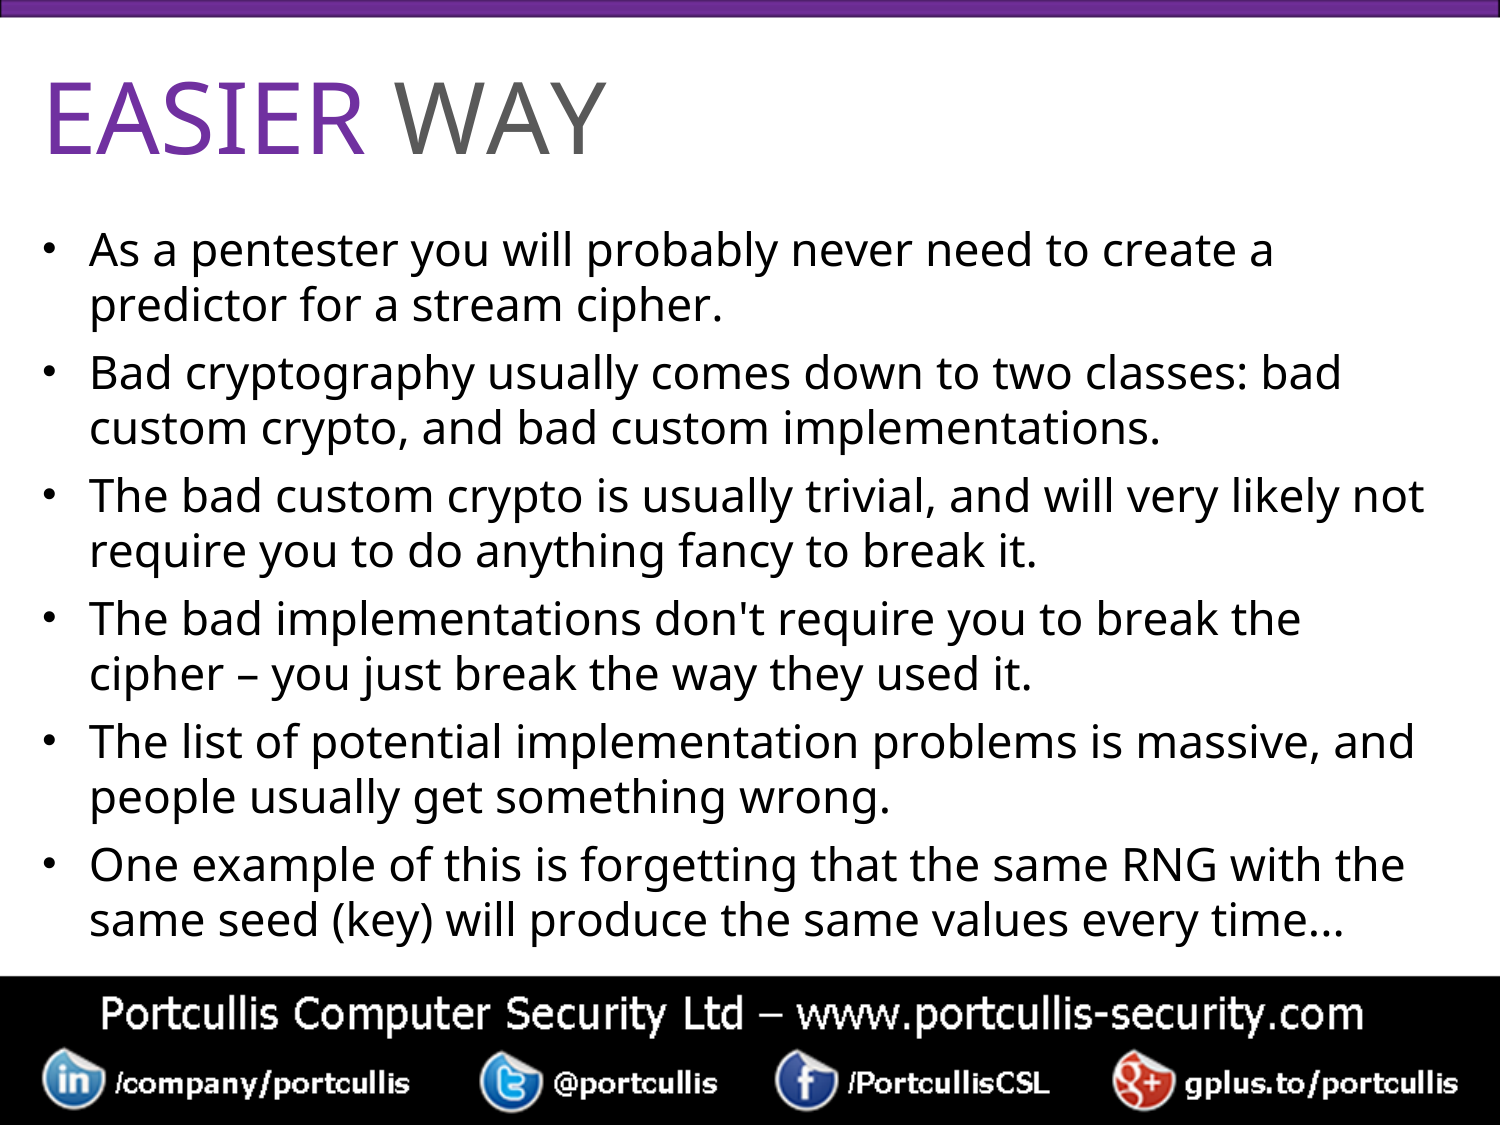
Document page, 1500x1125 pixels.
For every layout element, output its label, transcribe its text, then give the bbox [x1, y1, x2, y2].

list As a pentester you will probably never need to create a predictor for a stream cipher. Bad cryptography usually comes down to two classes: bad custom crypto, and bad custom implementations. The bad custom crypto is usually trivial, and will very likely not require you to do anything fancy to break it. The bad implementations don't require you to break the cipher – you just break the way they used it. The list of potential implementation problems is massive, and people usually get something wrong. One example of this is forgetting that the same RNG with the same seed (key) will produce the same values every time... [41, 219, 1428, 965]
title EASIER WAY [41, 42, 1434, 202]
picture [0, 0, 1500, 1125]
